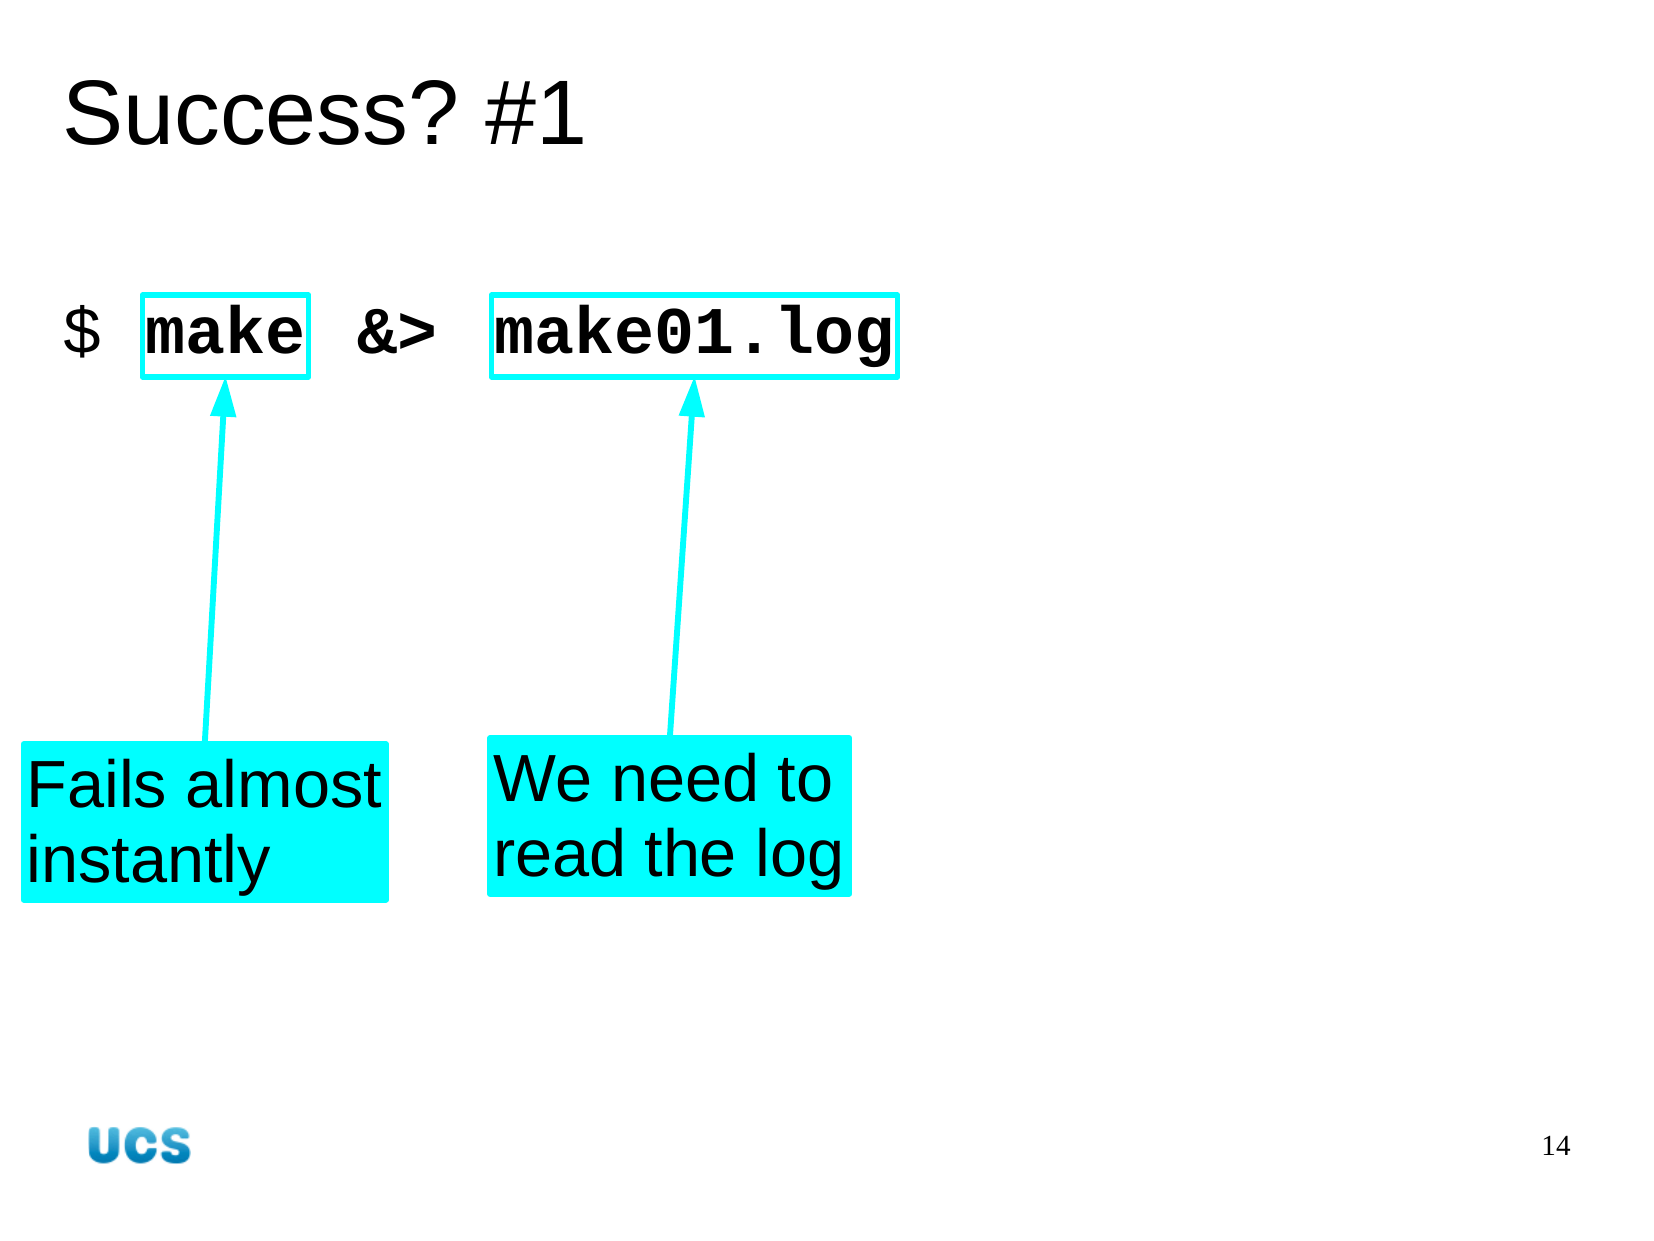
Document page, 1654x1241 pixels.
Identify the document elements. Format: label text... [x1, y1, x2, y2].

picture [88, 1126, 191, 1165]
text_box Fails almost instantly [23, 744, 386, 900]
text_box Success? #1 [59, 59, 591, 168]
text_box We need to read the log [490, 738, 850, 894]
text_box $ [59, 295, 106, 377]
text_box make [142, 295, 309, 377]
text_box make01.log [491, 295, 898, 377]
text_box &> [354, 295, 441, 377]
